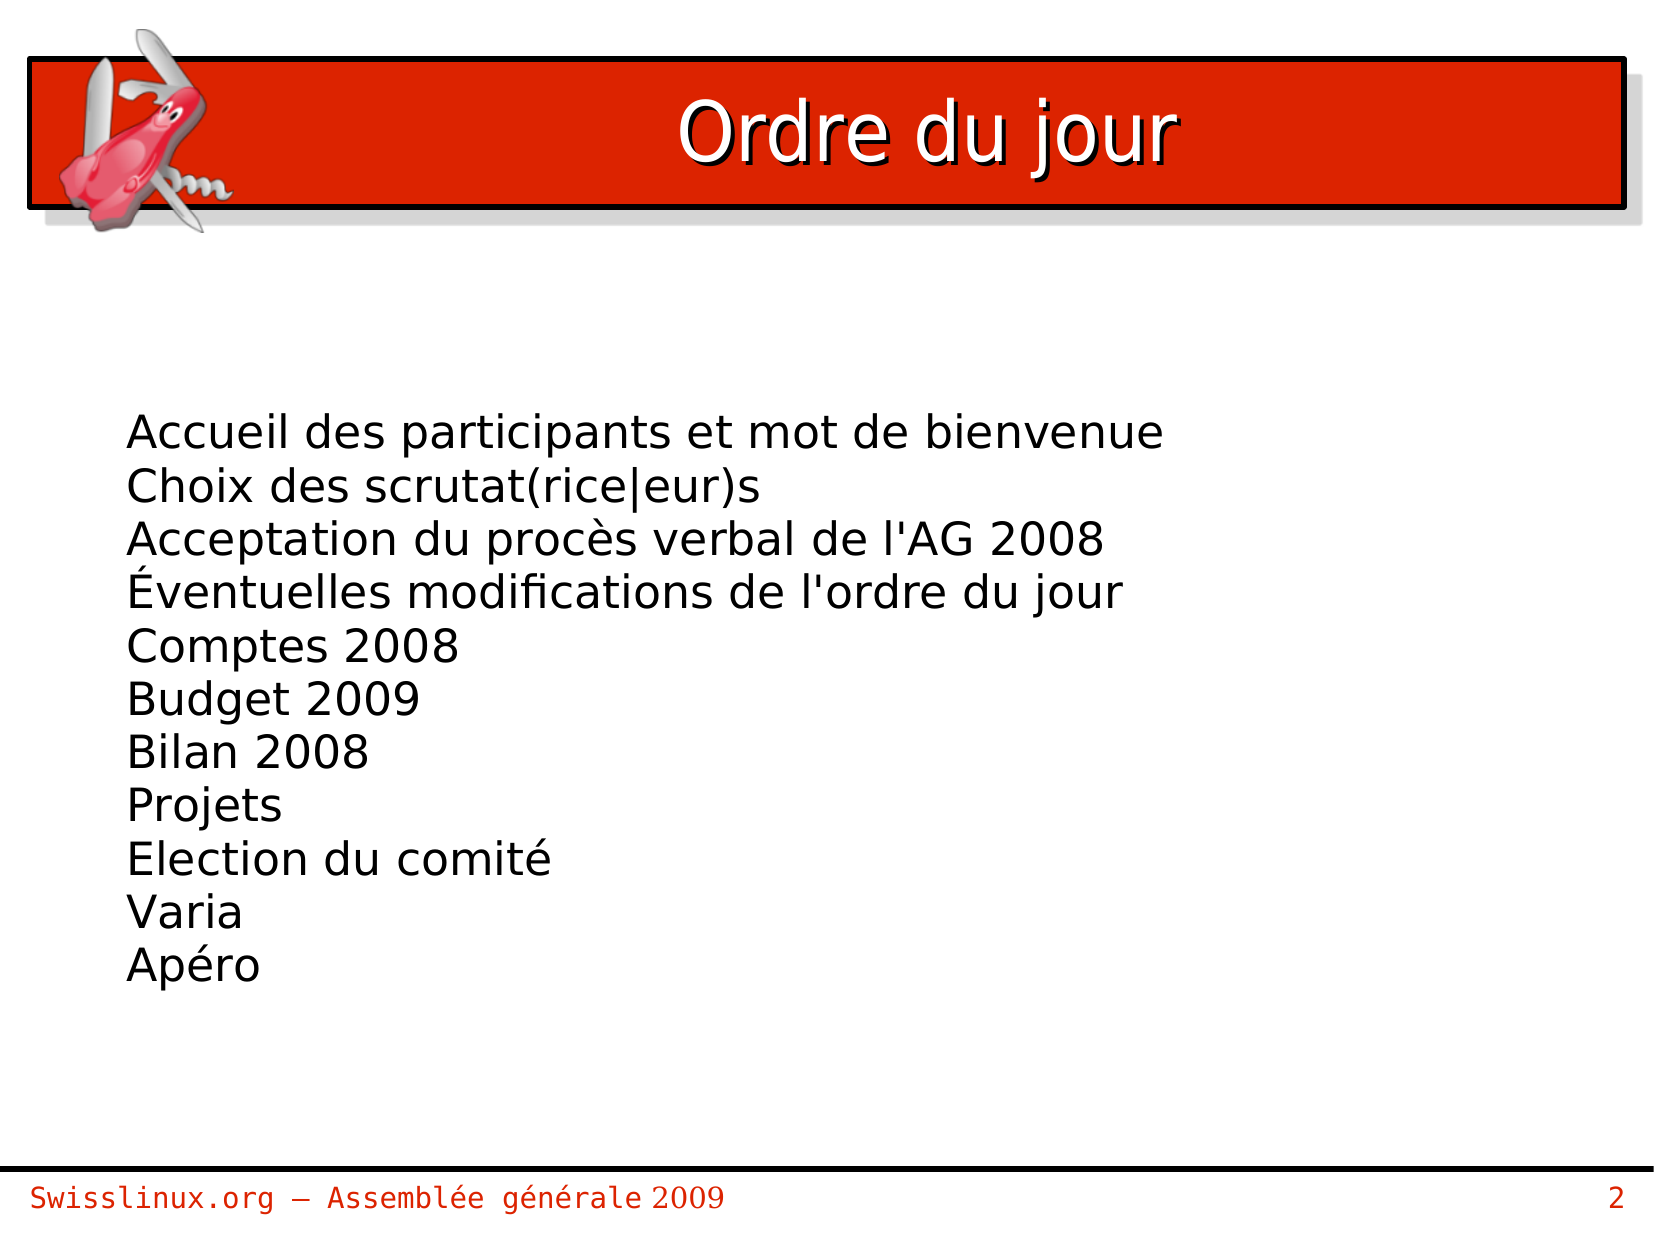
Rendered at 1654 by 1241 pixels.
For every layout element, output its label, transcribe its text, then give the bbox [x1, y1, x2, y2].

title Ordre du jour [259, 84, 1595, 182]
picture [59, 29, 234, 233]
subtitle Accueil des participants et mot de bienvenue Choix des scrutat(rice|eur)s Acceptation du procès verbal de l'AG 2008 Éventuelles modifications de l'ordre du jour Comptes 2008 Budget 2009 Bilan 2008 Projets Election du comité Varia Apéro [82, 290, 1571, 1109]
